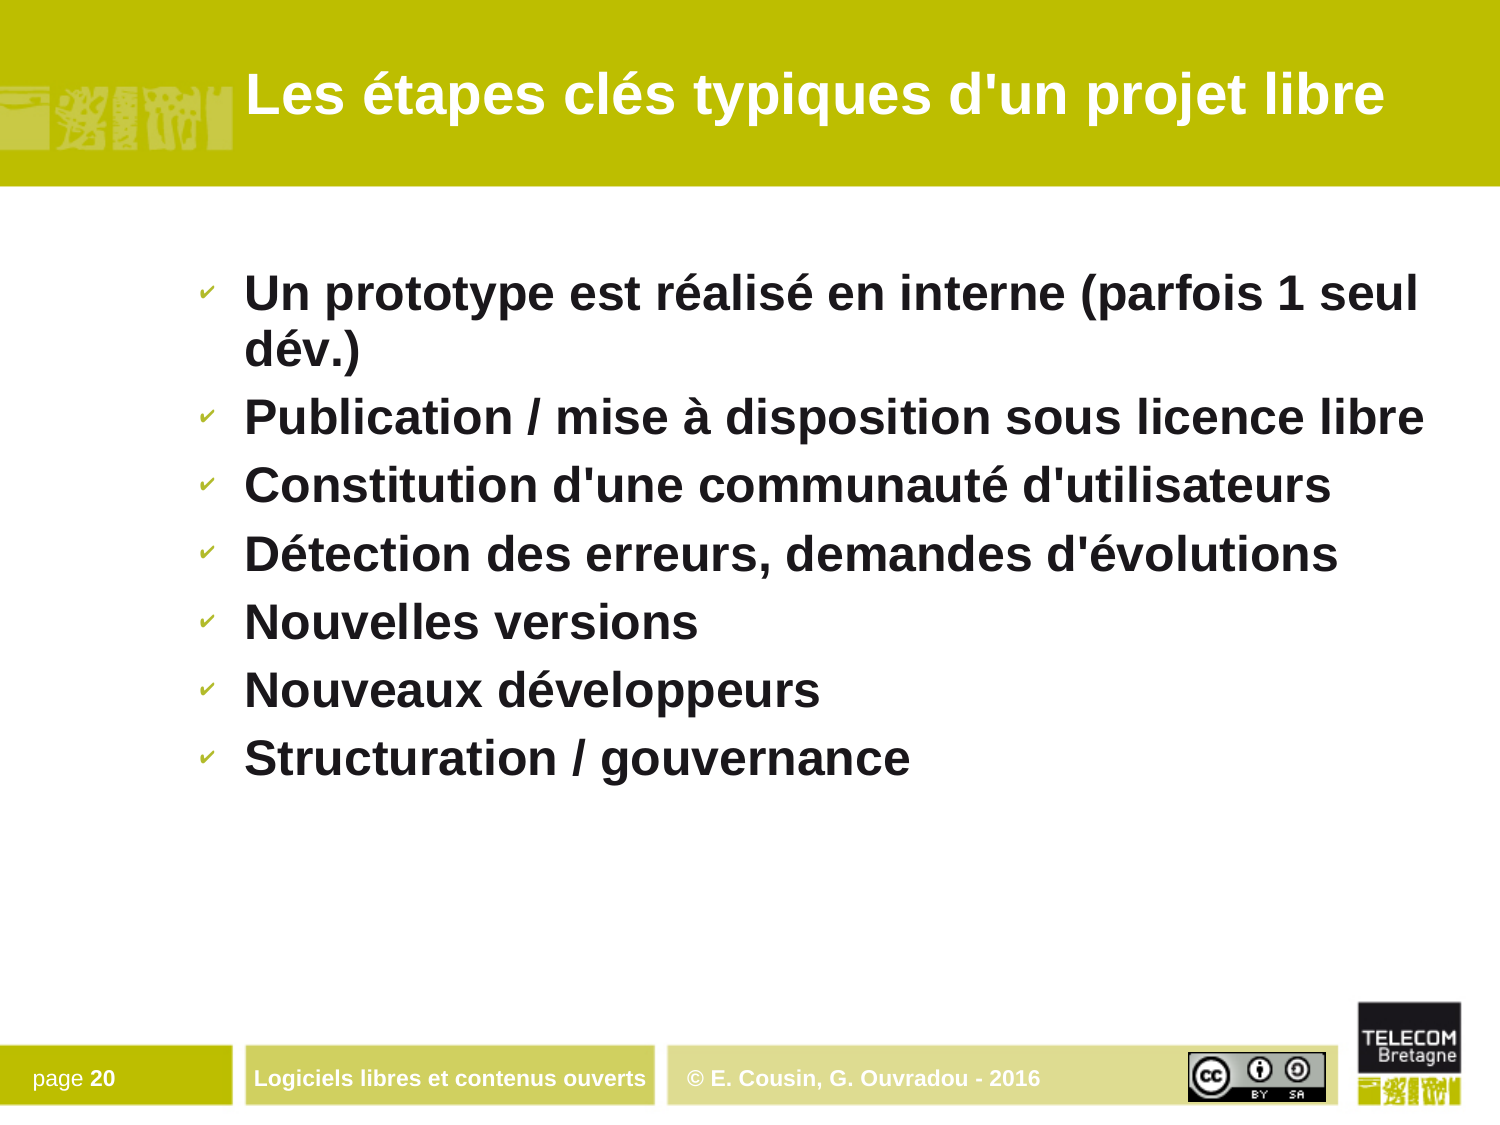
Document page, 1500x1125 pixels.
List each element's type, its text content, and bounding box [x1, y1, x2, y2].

picture [0, 0, 1500, 1125]
title Les étapes clés typiques d'un projet libre [245, 23, 1459, 166]
list Un prototype est réalisé en interne (parfois 1 seul dév.) Publication / mise à disposition sous licence libre Constitution d'une communauté d'utilisateurs Détection des erreurs, demandes d'évolutions Nouvelles versions Nouveaux développeurs Structuration / gouvernance [200, 265, 1459, 1002]
